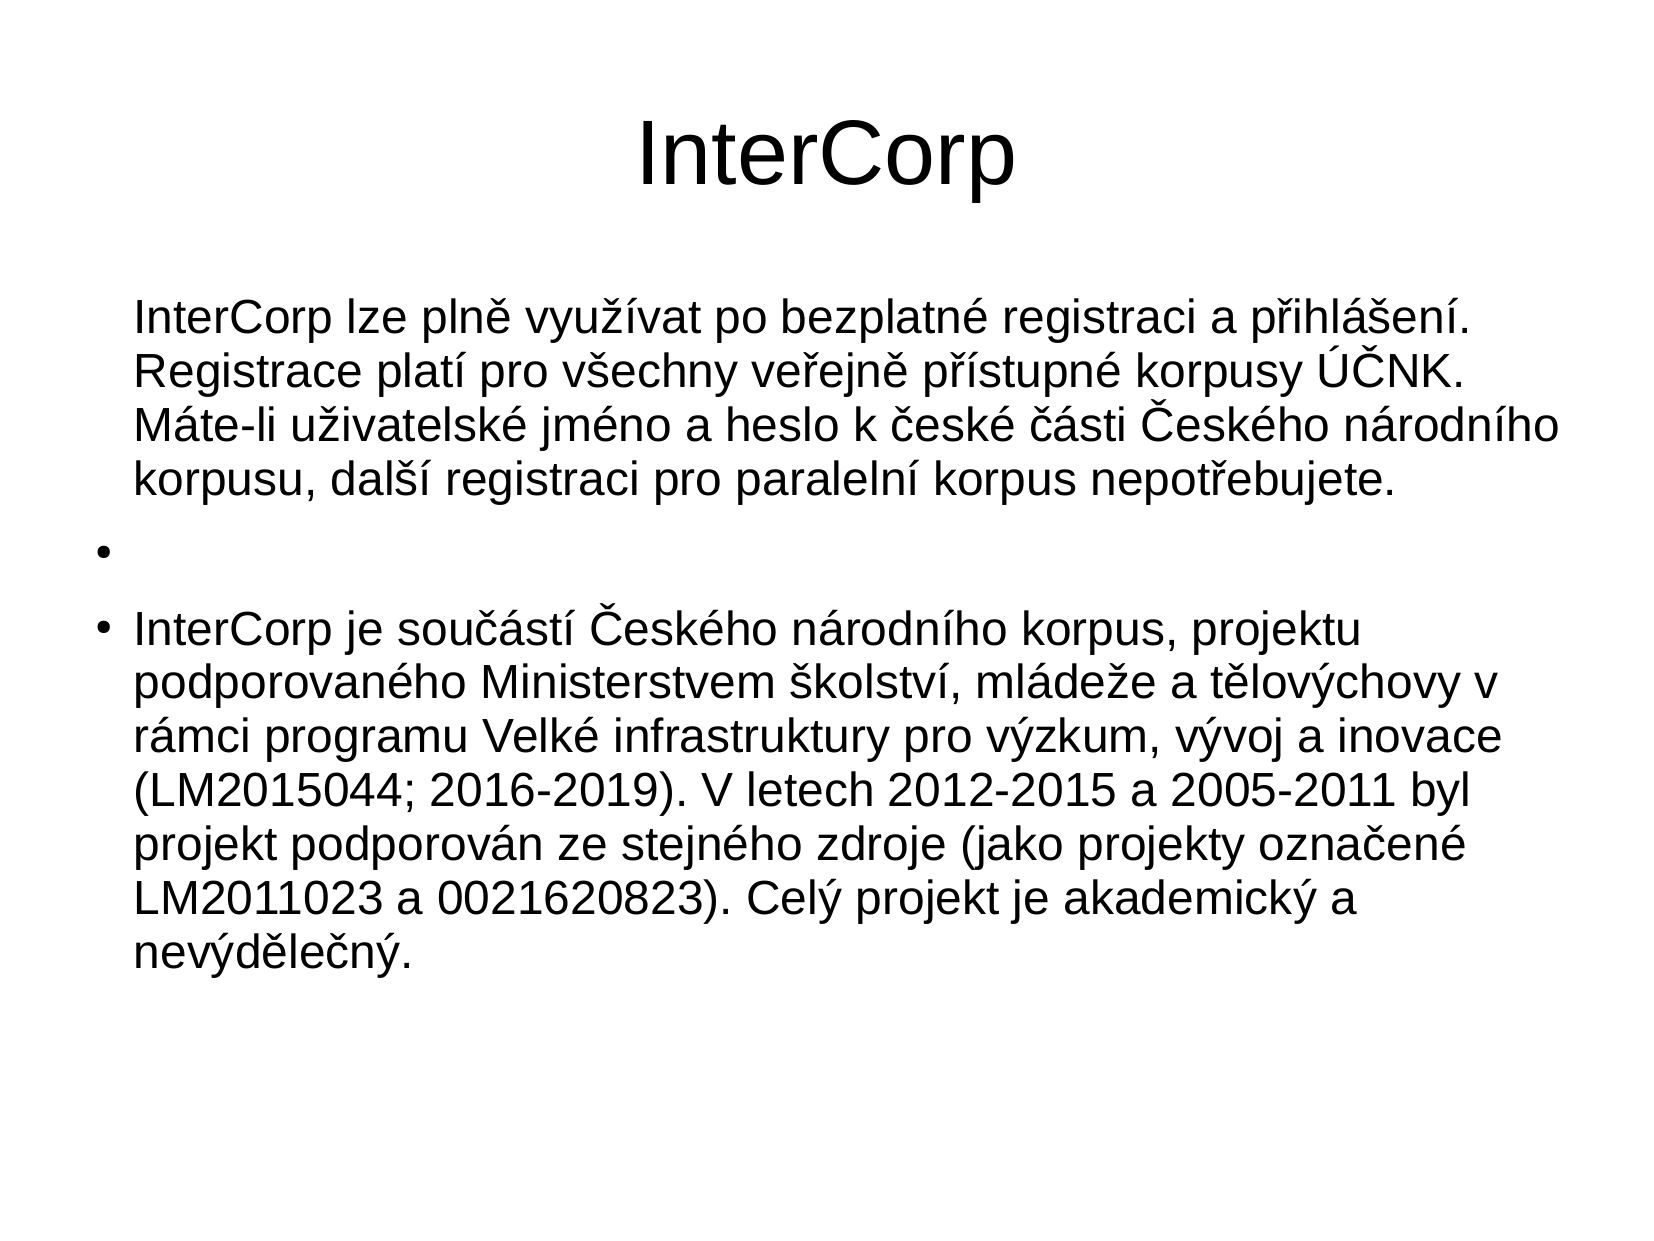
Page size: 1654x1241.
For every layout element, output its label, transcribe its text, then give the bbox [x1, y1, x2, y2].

title InterCorp [82, 49, 1571, 257]
list InterCorp lze plně využívat po bezplatné registraci a přihlášení. Registrace platí pro všechny veřejně přístupné korpusy ÚČNK. Máte-li uživatelské jméno a heslo k české části Českého národního korpusu, další registraci pro paralelní korpus nepotřebujete. InterCorp je součástí Českého národního korpus, projektu podporovaného Ministerstvem školství, mládeže a tělovýchovy v rámci programu Velké infrastruktury pro výzkum, vývoj a inovace (LM2015044; 2016-2019). V letech 2012-2015 a 2005-2011 byl projekt podporován ze stejného zdroje (jako projekty označené LM2011023 a 0021620823). Celý projekt je akademický a nevýdělečný. [82, 290, 1571, 1010]
